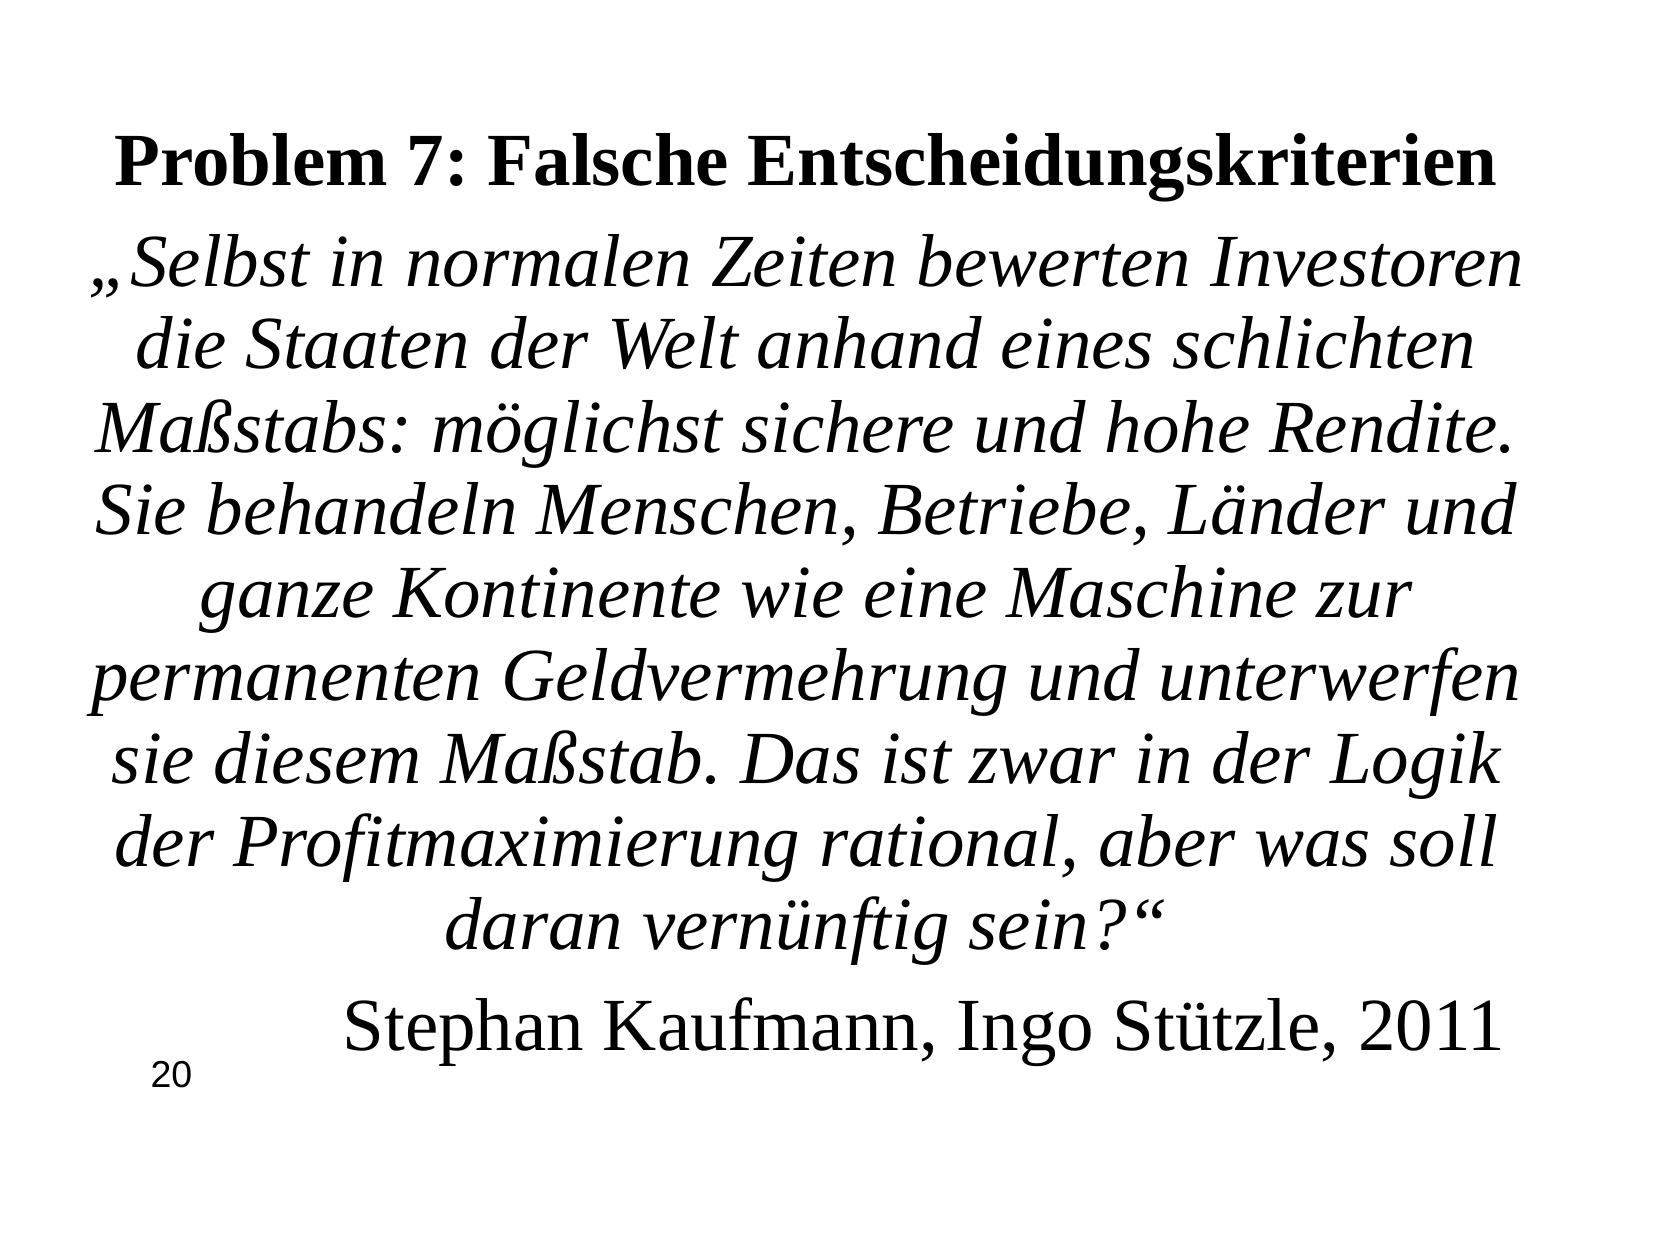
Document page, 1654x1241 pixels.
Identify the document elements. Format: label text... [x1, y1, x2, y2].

text_box Problem 7: Falsche Entscheidungskriterien „Selbst in normalen Zeiten bewerten Investoren die Staaten der Welt anhand eines schlichten Maßstabs: möglichst sichere und hohe Rendite. Sie behandeln Menschen, Betriebe, Länder und ganze Kontinente wie eine Maschine zur permanenten Geldvermehrung und unterwerfen sie diesem Maßstab. Das ist zwar in der Logik der Profitmaximierung rational, aber was soll daran vernünftig sein?“ Stephan Kaufmann, Ingo Stützle, 2011 [73, 111, 1580, 1075]
text_box <Nummer> [135, 1046, 207, 1104]
